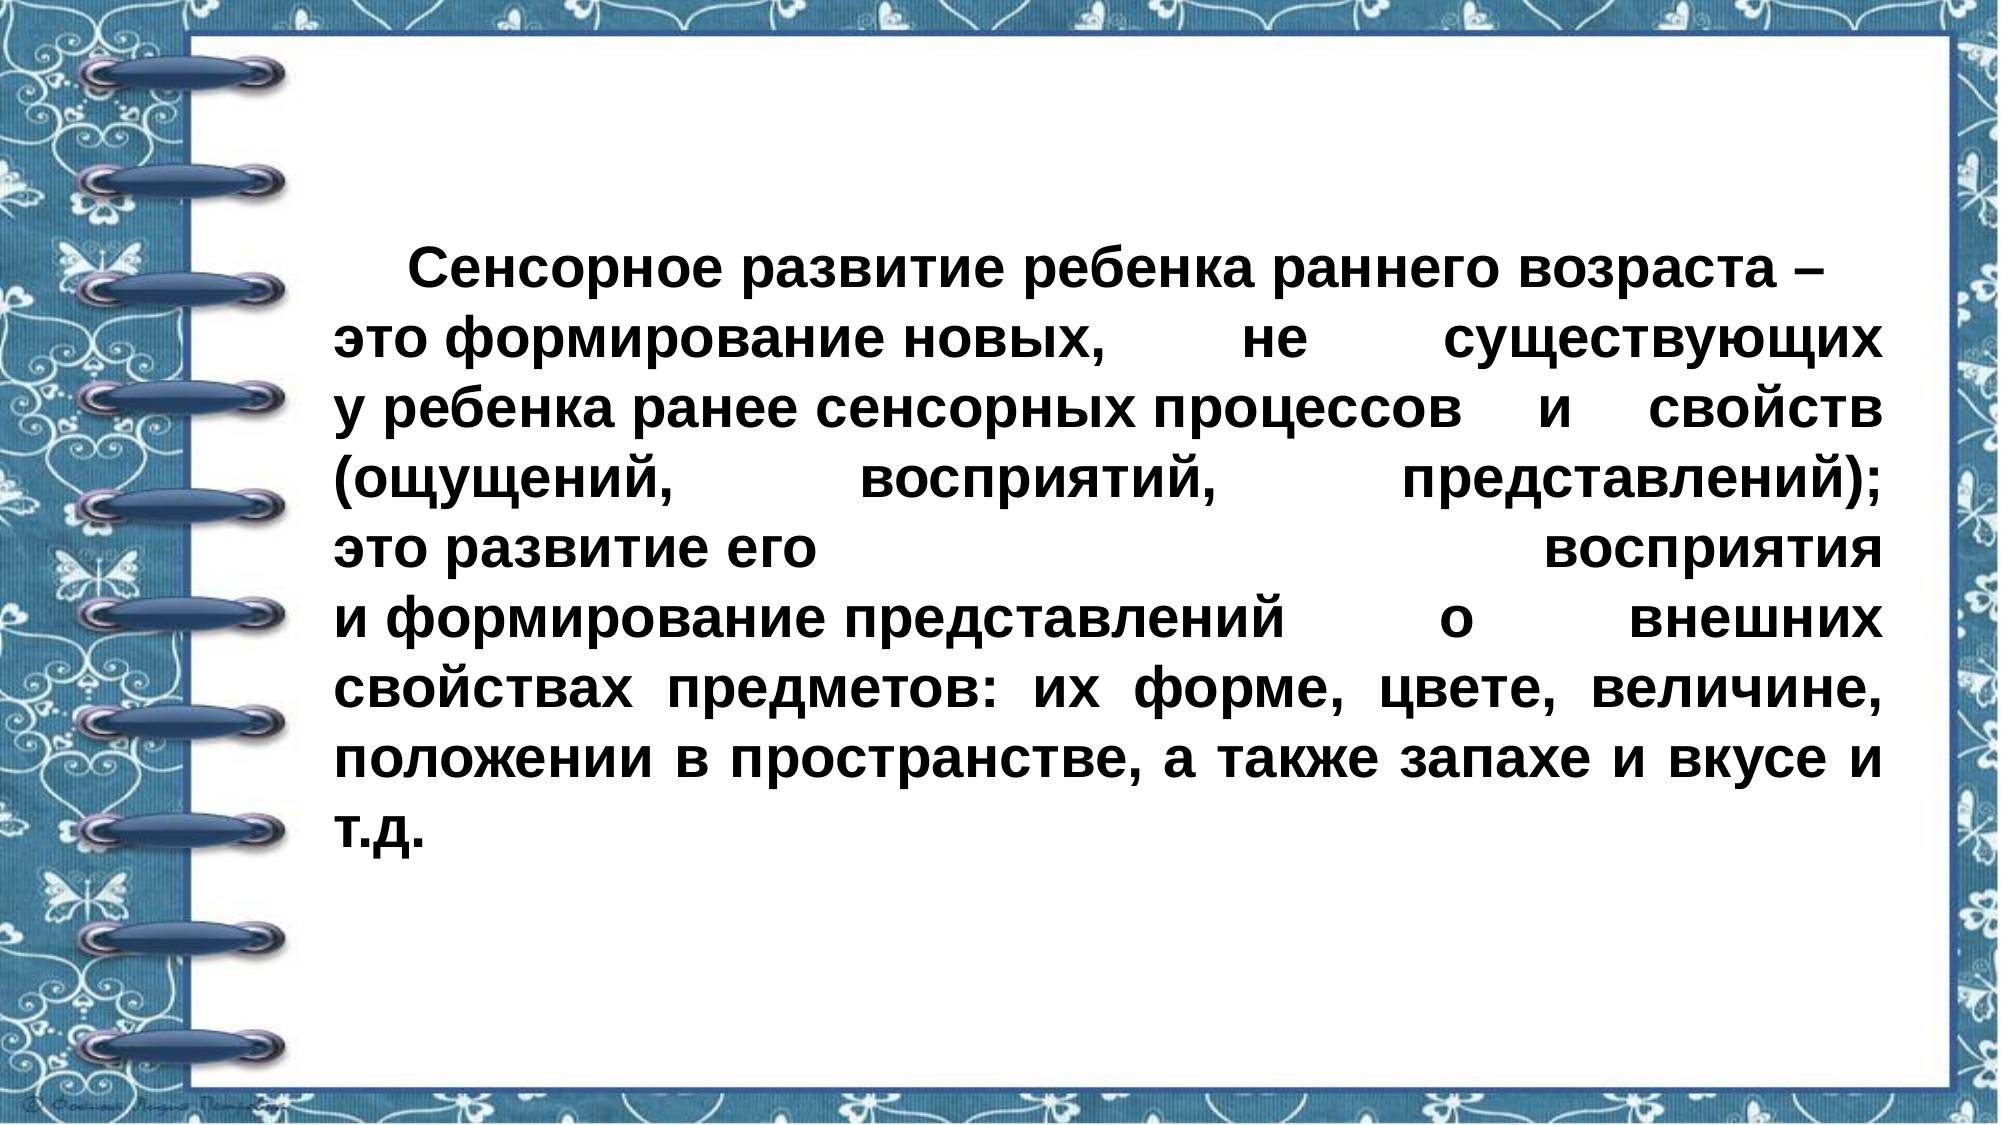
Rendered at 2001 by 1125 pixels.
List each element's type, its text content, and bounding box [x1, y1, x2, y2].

text_box Сенсорное развитие ребенка раннего возраста – это формирование новых, не существующих у ребенка ранее сенсорных процессов и свойств (ощущений, восприятий, представлений); это развитие его восприятия и формирование представлений о внешних свойствах предметов: их форме, цвете, величине, положении в пространстве, а также запахе и вкусе и т.д. [319, 221, 1900, 892]
picture [0, 0, 2000, 1125]
